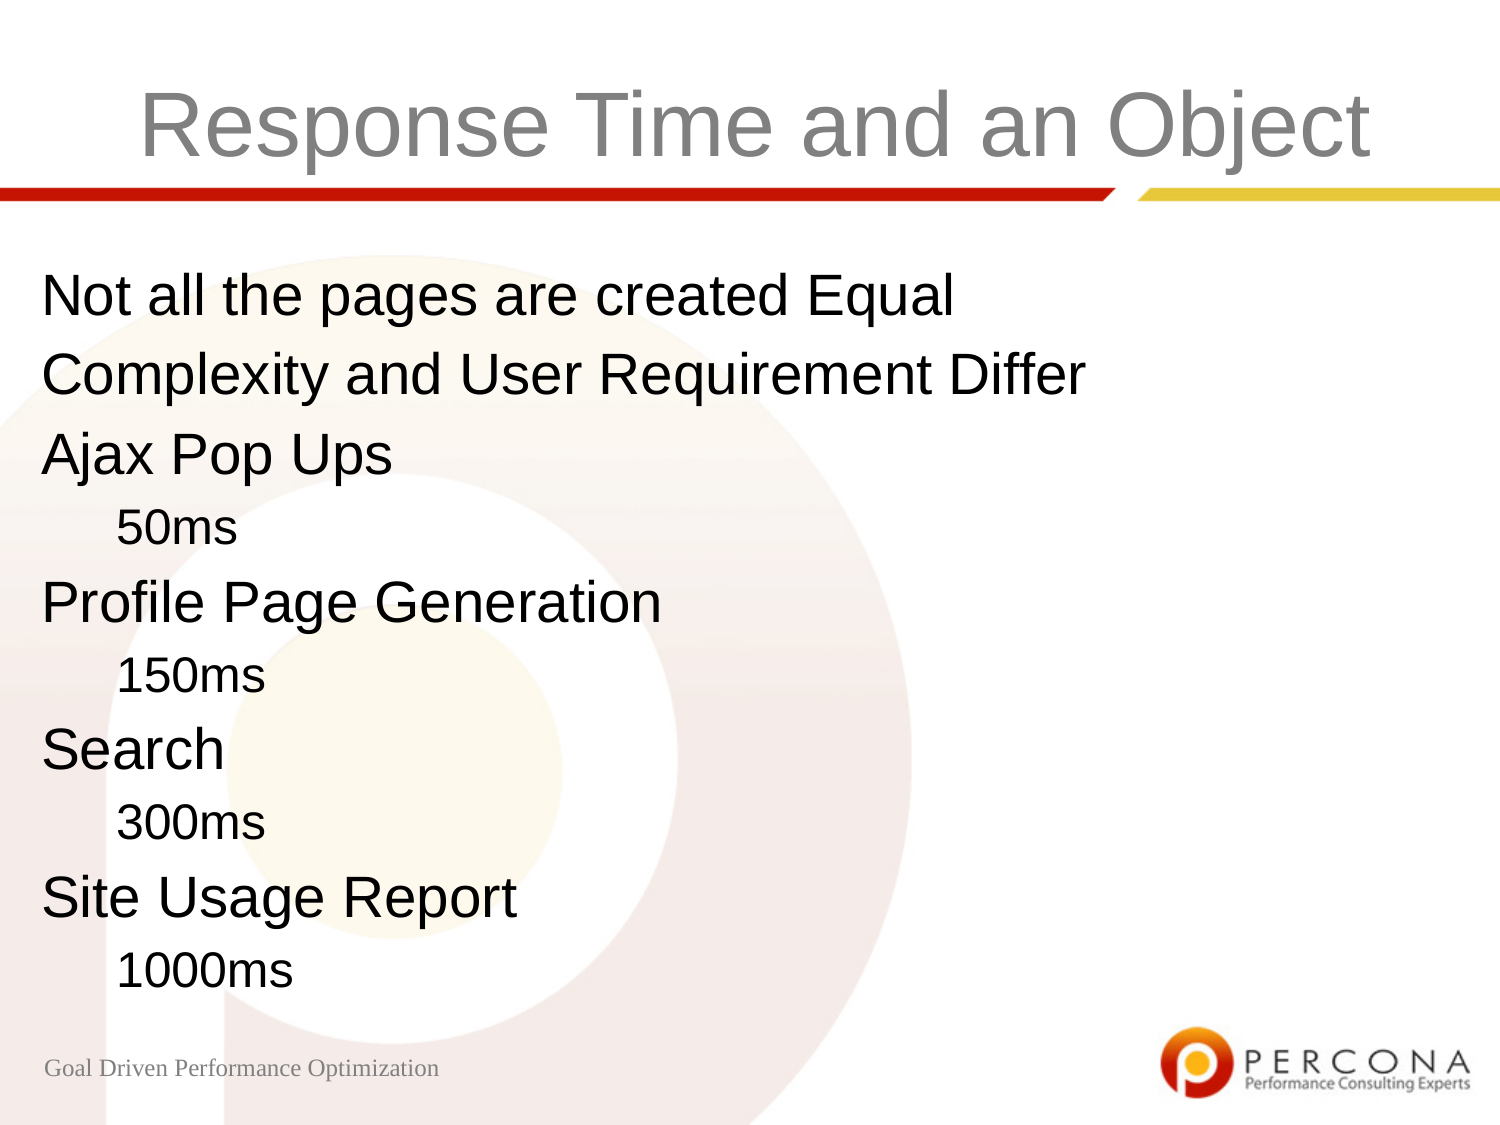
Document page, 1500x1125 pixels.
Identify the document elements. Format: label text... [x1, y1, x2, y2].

picture [0, 0, 1500, 1125]
list Not all the pages are created Equal Complexity and User Requirement Differ Ajax Pop Ups 50ms Profile Page Generation 150ms Search 300ms Site Usage Report 1000ms [41, 262, 1471, 1001]
title Response Time and an Object [41, 62, 1471, 187]
